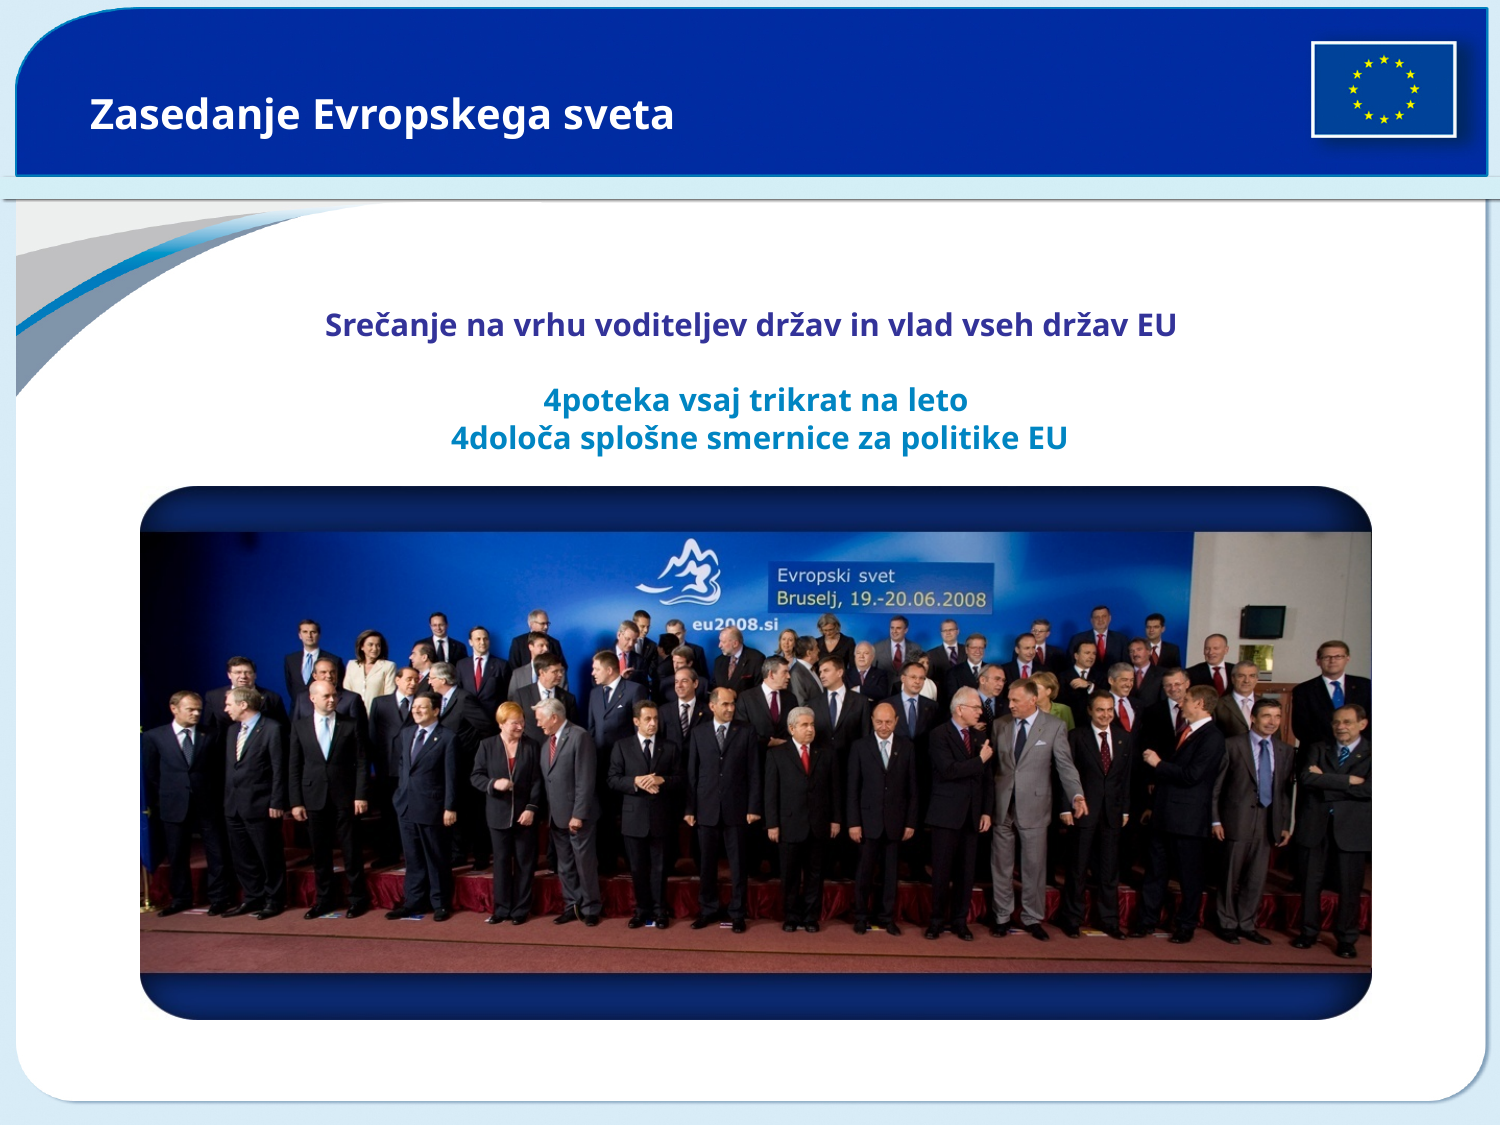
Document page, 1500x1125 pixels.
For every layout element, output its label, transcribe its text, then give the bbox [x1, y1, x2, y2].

text_box Srečanje na vrhu voditeljev držav in vlad vseh držav EU 4poteka vsaj trikrat na leto 4določa splošne smernice za politike EU [149, 262, 1363, 486]
picture [0, 0, 1500, 1125]
title Zasedanje Evropskega sveta [75, 19, 1294, 207]
